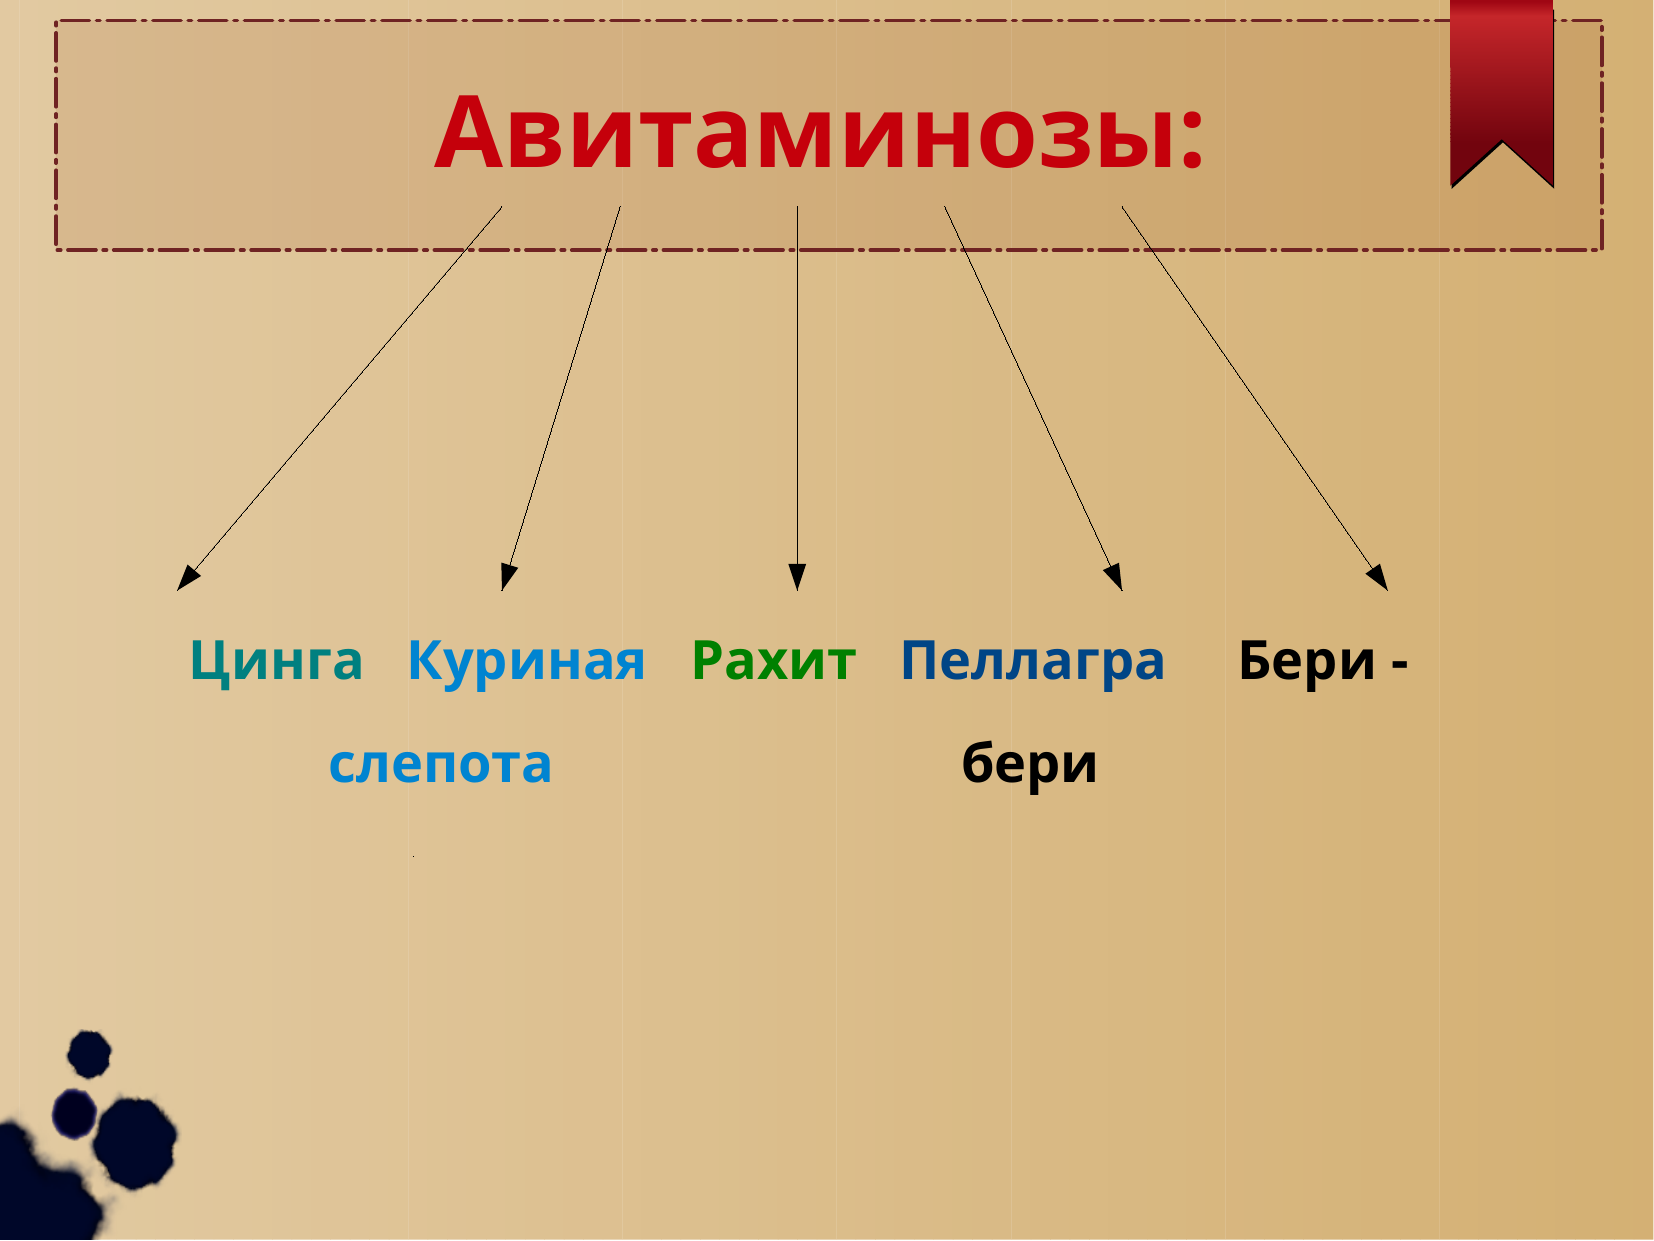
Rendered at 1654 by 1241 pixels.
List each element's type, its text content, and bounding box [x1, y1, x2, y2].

title Авитаминозы: [383, 51, 1258, 207]
list Цинга Куриная Рахит Пеллагра Бери - слепота бери [118, 310, 1574, 1241]
